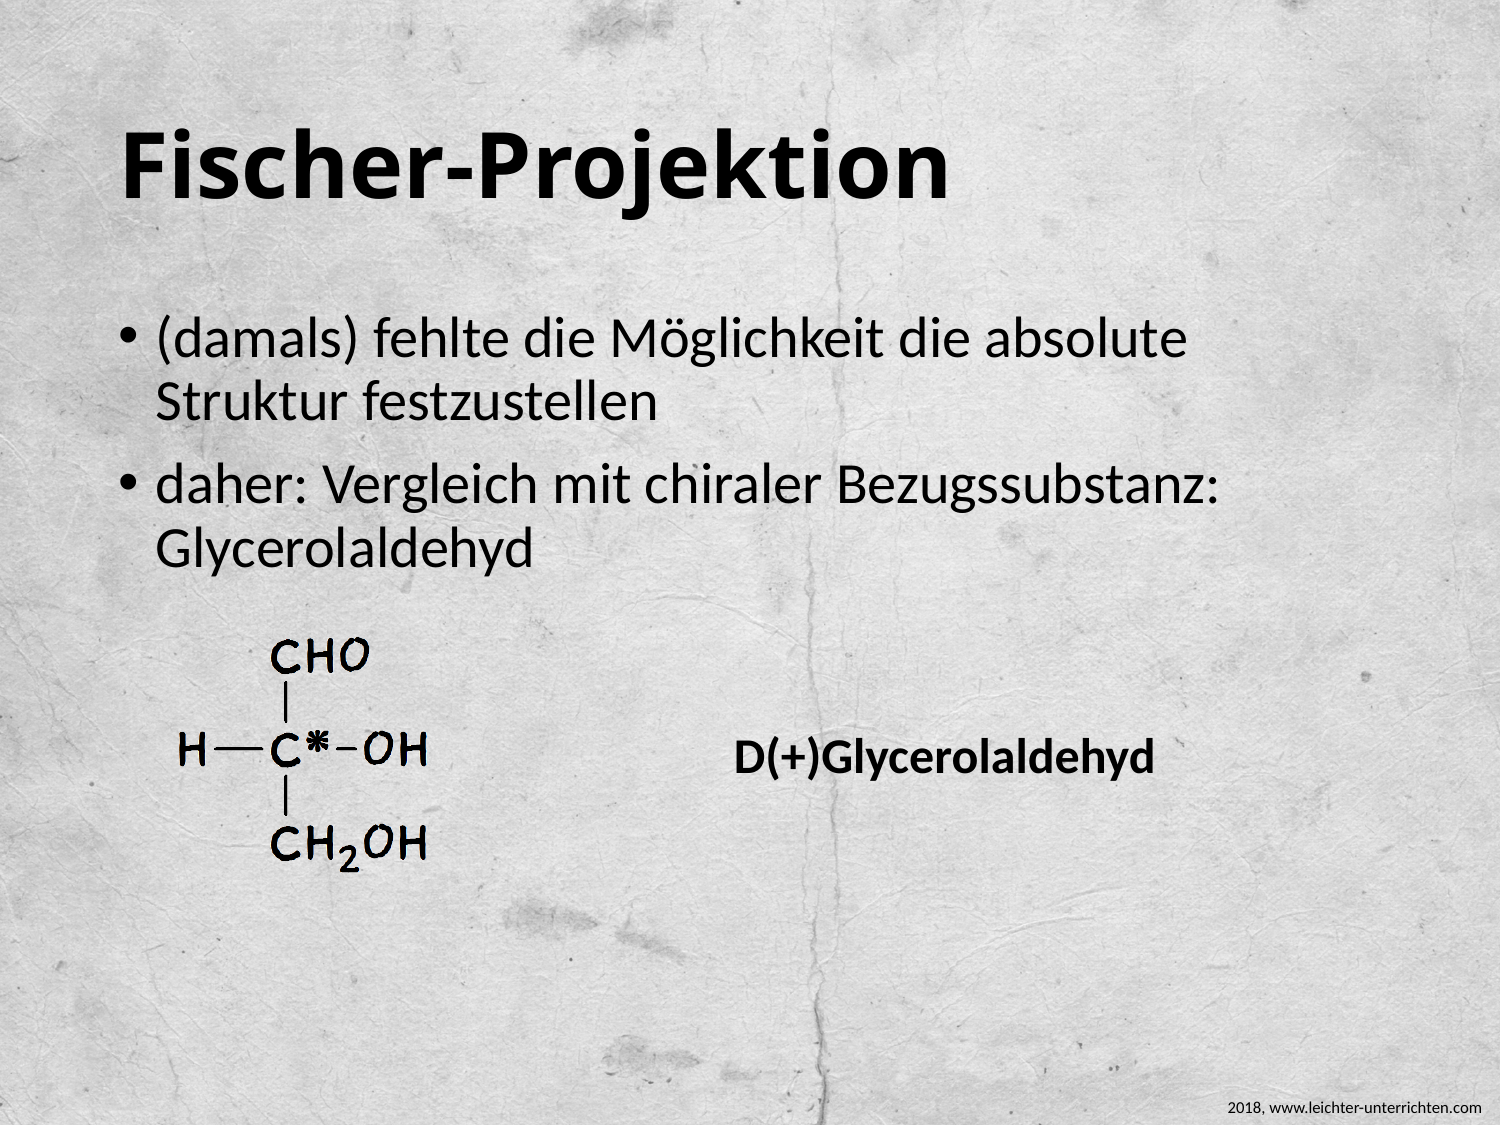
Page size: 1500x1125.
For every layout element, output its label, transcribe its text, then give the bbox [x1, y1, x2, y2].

list (damals) fehlte die Möglichkeit die absolute Struktur festzustellen daher: Vergleich mit chiraler Bezugssubstanz: Glycerolaldehyd [103, 299, 1397, 1014]
picture [0, 0, 1500, 1125]
title Fischer-Projektion [103, 59, 1397, 278]
text_box D(+)Glycerolaldehyd [719, 715, 1171, 791]
